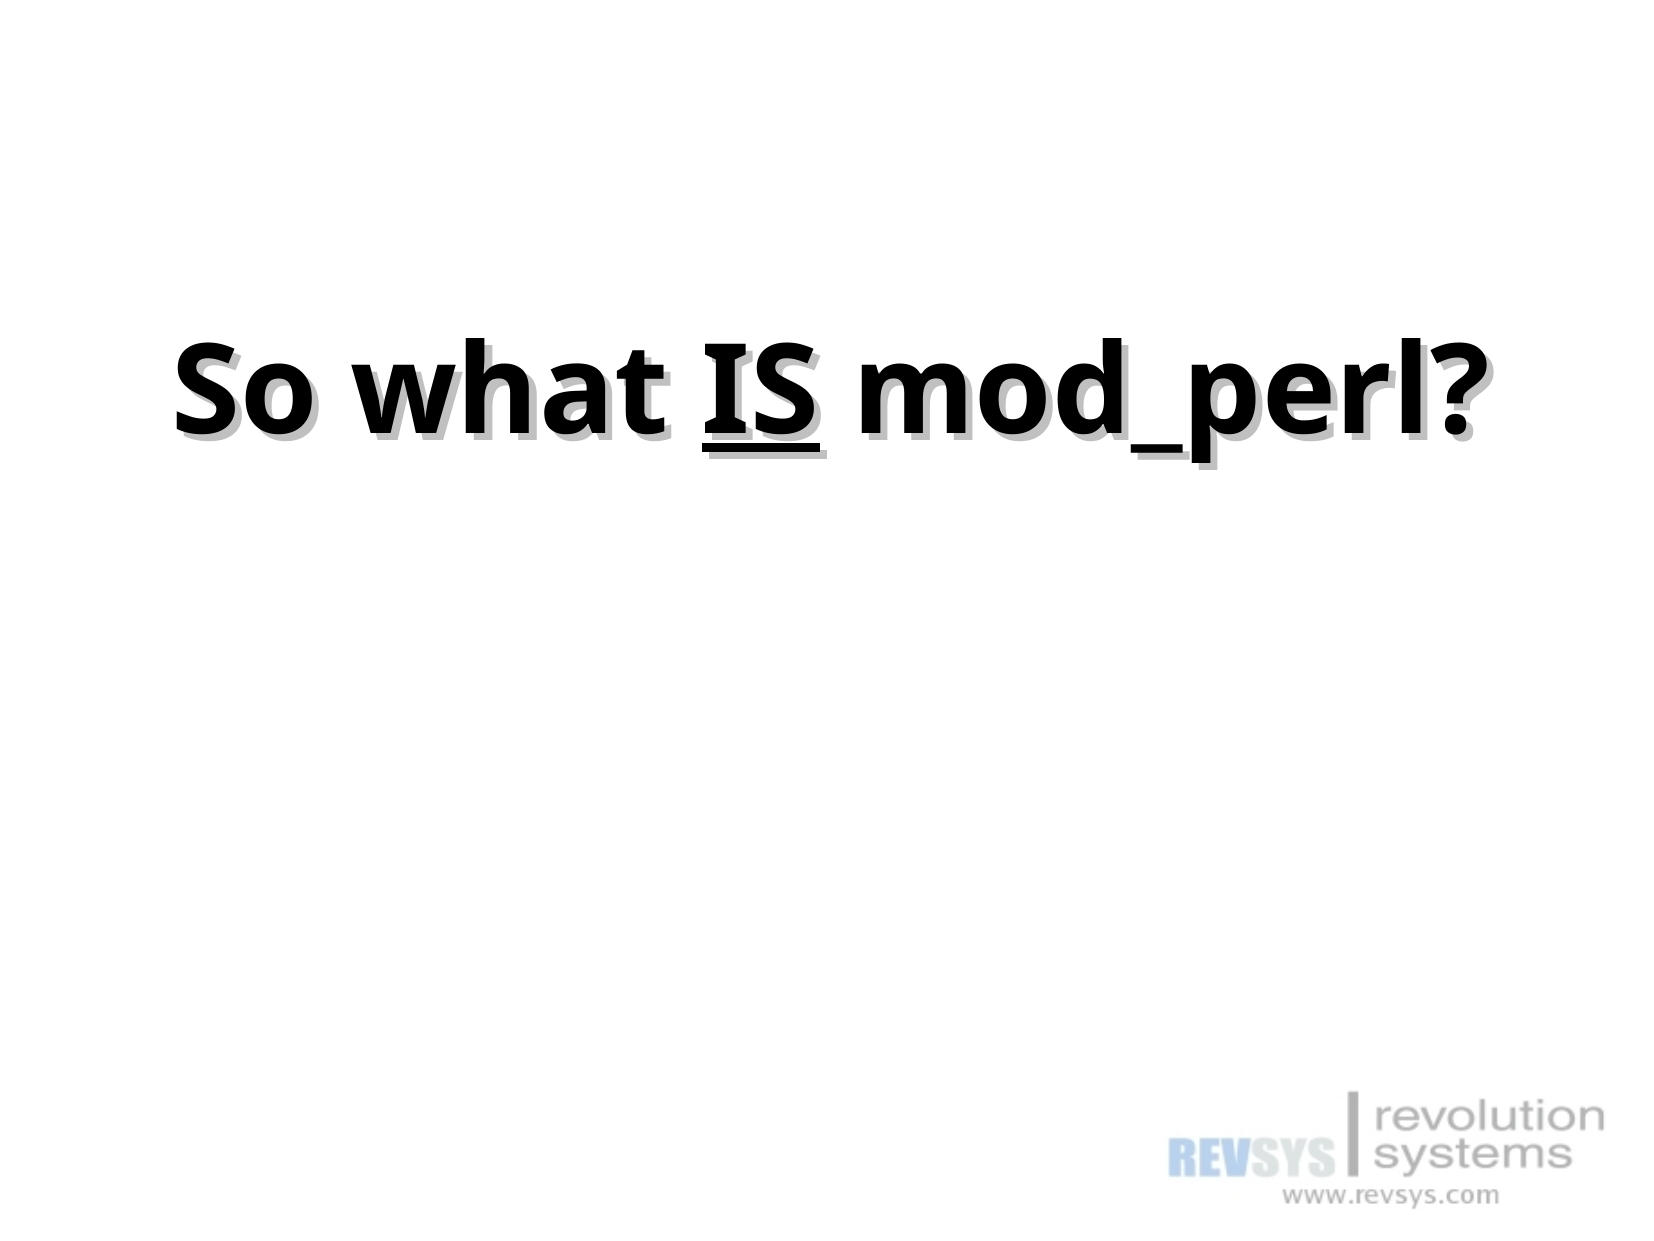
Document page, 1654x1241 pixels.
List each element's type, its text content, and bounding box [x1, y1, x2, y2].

picture [1162, 1087, 1613, 1211]
title So what IS mod_perl? [87, 187, 1576, 583]
